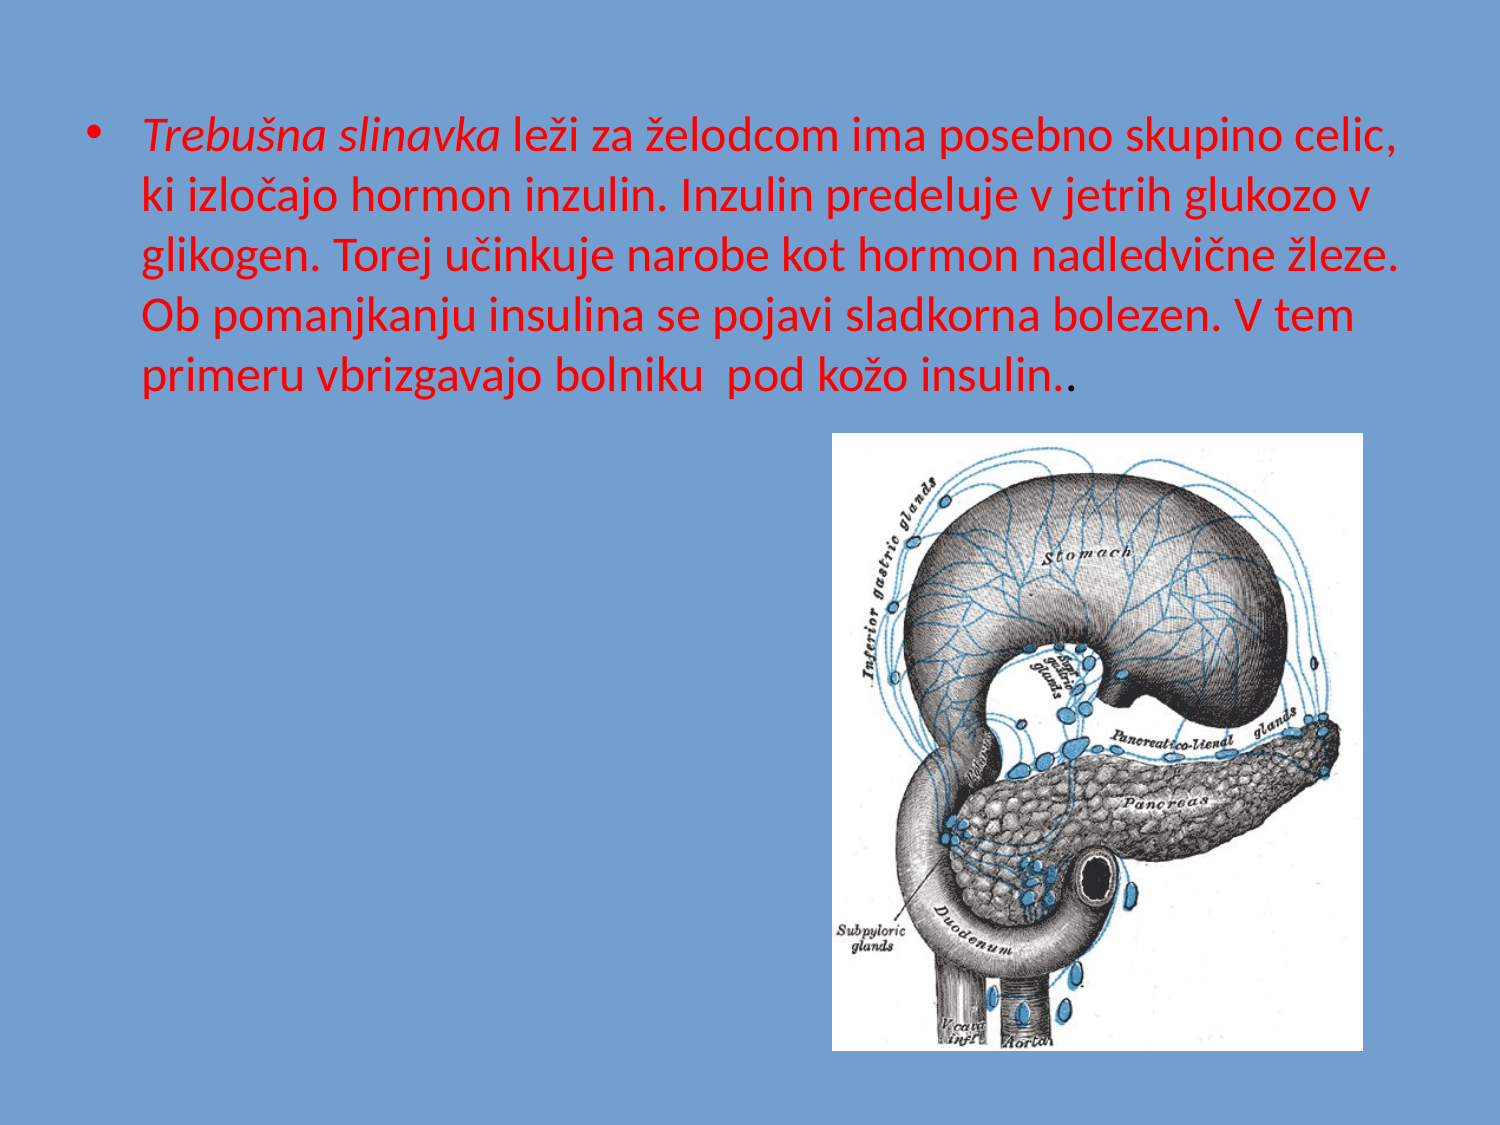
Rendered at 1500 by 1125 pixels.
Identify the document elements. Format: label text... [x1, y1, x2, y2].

picture [832, 433, 1363, 1051]
list Trebušna slinavka leži za želodcom ima posebno skupino celic, ki izločajo hormon inzulin. Inzulin predeluje v jetrih glukozo v glikogen. Torej učinkuje narobe kot hormon nadledvične žleze. Ob pomanjkanju insulina se pojavi sladkorna bolezen. V tem primeru vbrizgavajo bolniku pod kožo insulin.. [70, 93, 1421, 912]
